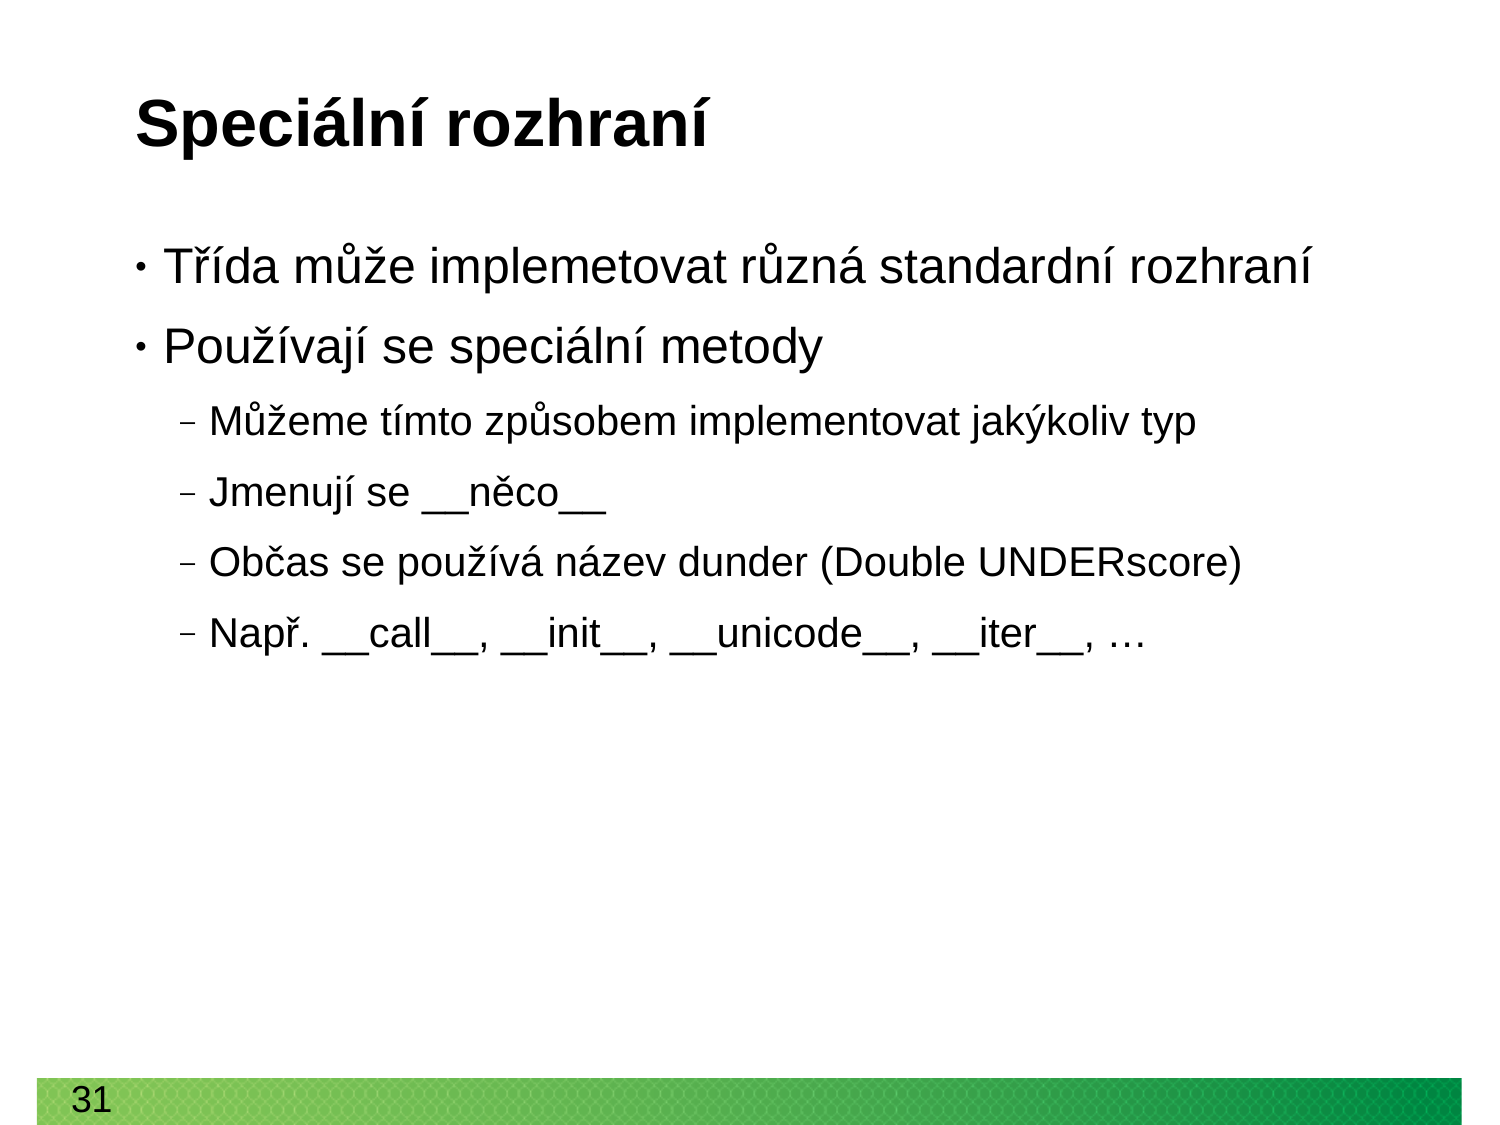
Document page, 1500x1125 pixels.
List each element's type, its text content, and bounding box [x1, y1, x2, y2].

list Třída může implemetovat různá standardní rozhraní Používají se speciální metody Můžeme tímto způsobem implementovat jakýkoliv typ Jmenují se __něco__ Občas se používá název dunder (Double UNDERscore) Např. __call__, __init__, __unicode__, __iter__, … [135, 238, 1372, 892]
title Speciální rozhraní [135, 41, 1372, 204]
picture [36, 1078, 1462, 1125]
